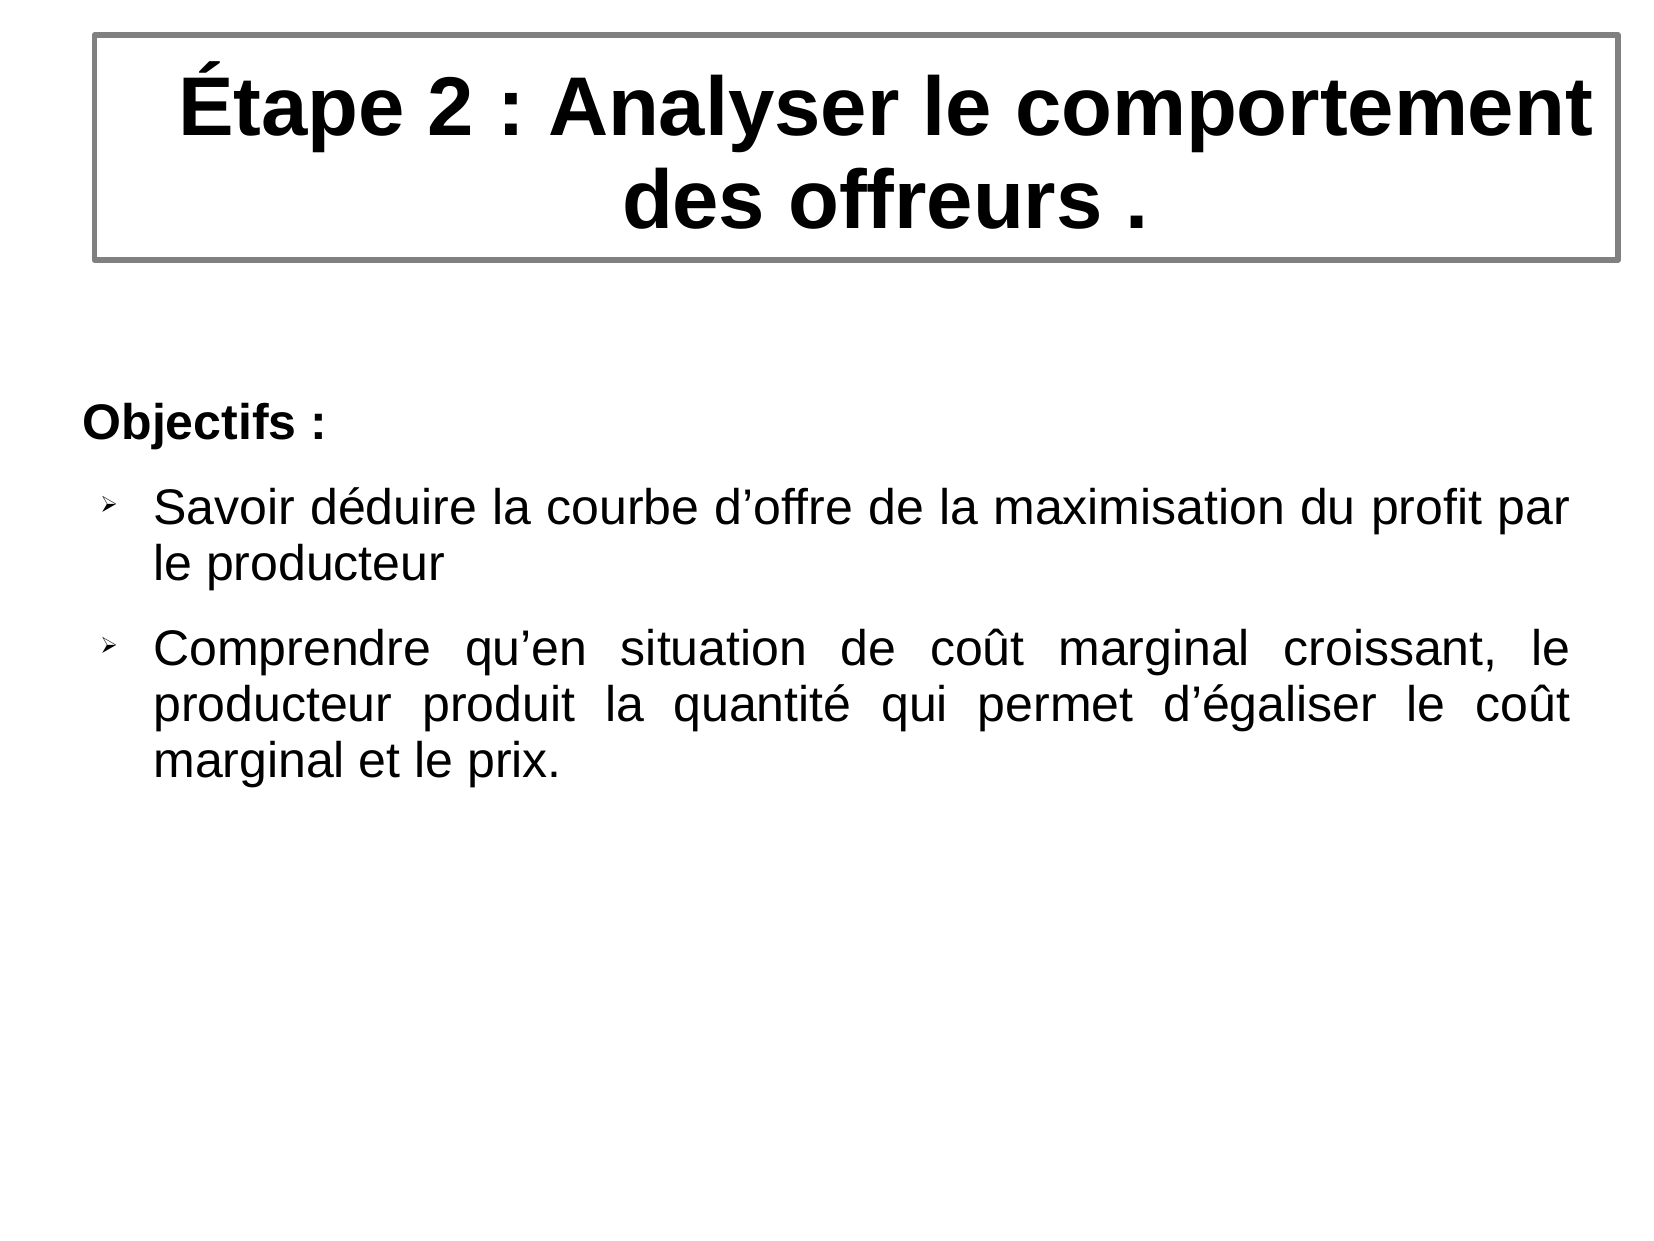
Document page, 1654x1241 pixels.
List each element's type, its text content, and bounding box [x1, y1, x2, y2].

title Étape 2 : Analyser le comportement des offreurs . [97, 38, 1615, 257]
title Étape 2 : Analyser le comportement des offreurs . [47, 13, 1619, 293]
list Objectifs : Savoir déduire la courbe d’offre de la maximisation du profit par le producteur Comprendre qu’en situation de coût marginal croissant, le producteur produit la quantité qui permet d’égaliser le coût marginal et le prix. [82, 290, 1571, 1109]
